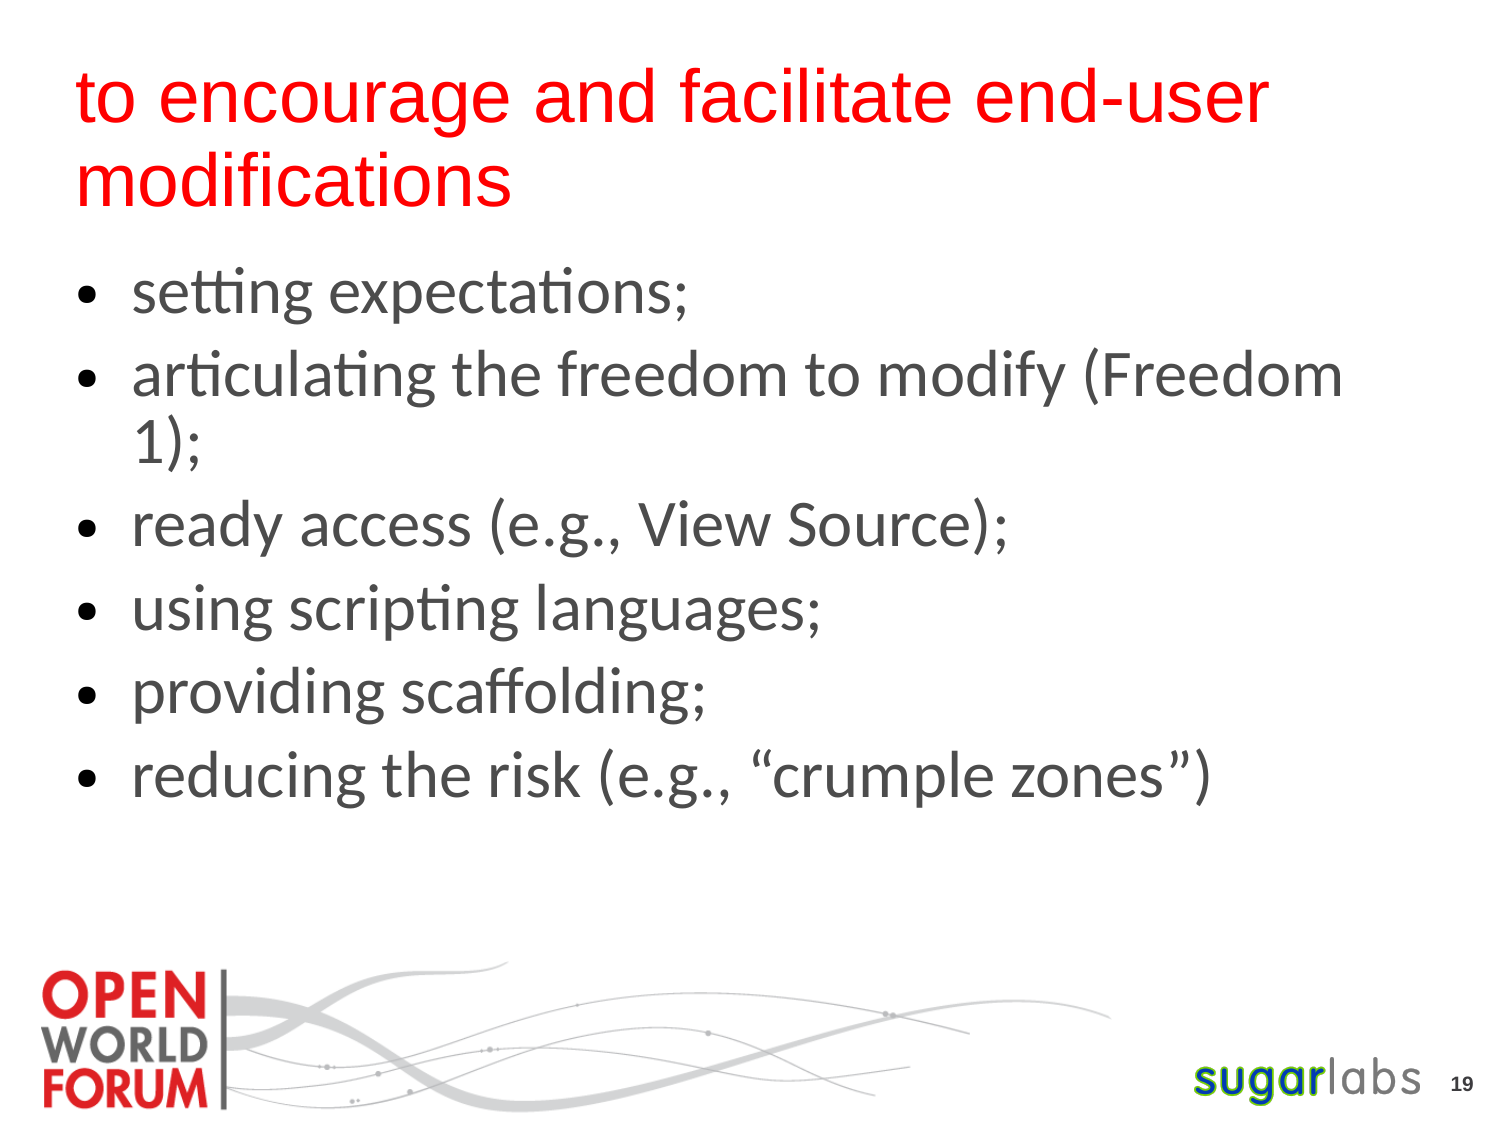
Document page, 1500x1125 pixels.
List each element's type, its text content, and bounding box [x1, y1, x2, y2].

list setting expectations; articulating the freedom to modify (Freedom 1); ready access (e.g., View Source); using scripting languages; providing scaffolding; reducing the risk (e.g., “crumple zones”) [75, 263, 1425, 1006]
picture [1194, 1057, 1420, 1106]
picture [41, 957, 1112, 1119]
title to encourage and facilitate end-user modifications [75, 52, 1425, 226]
